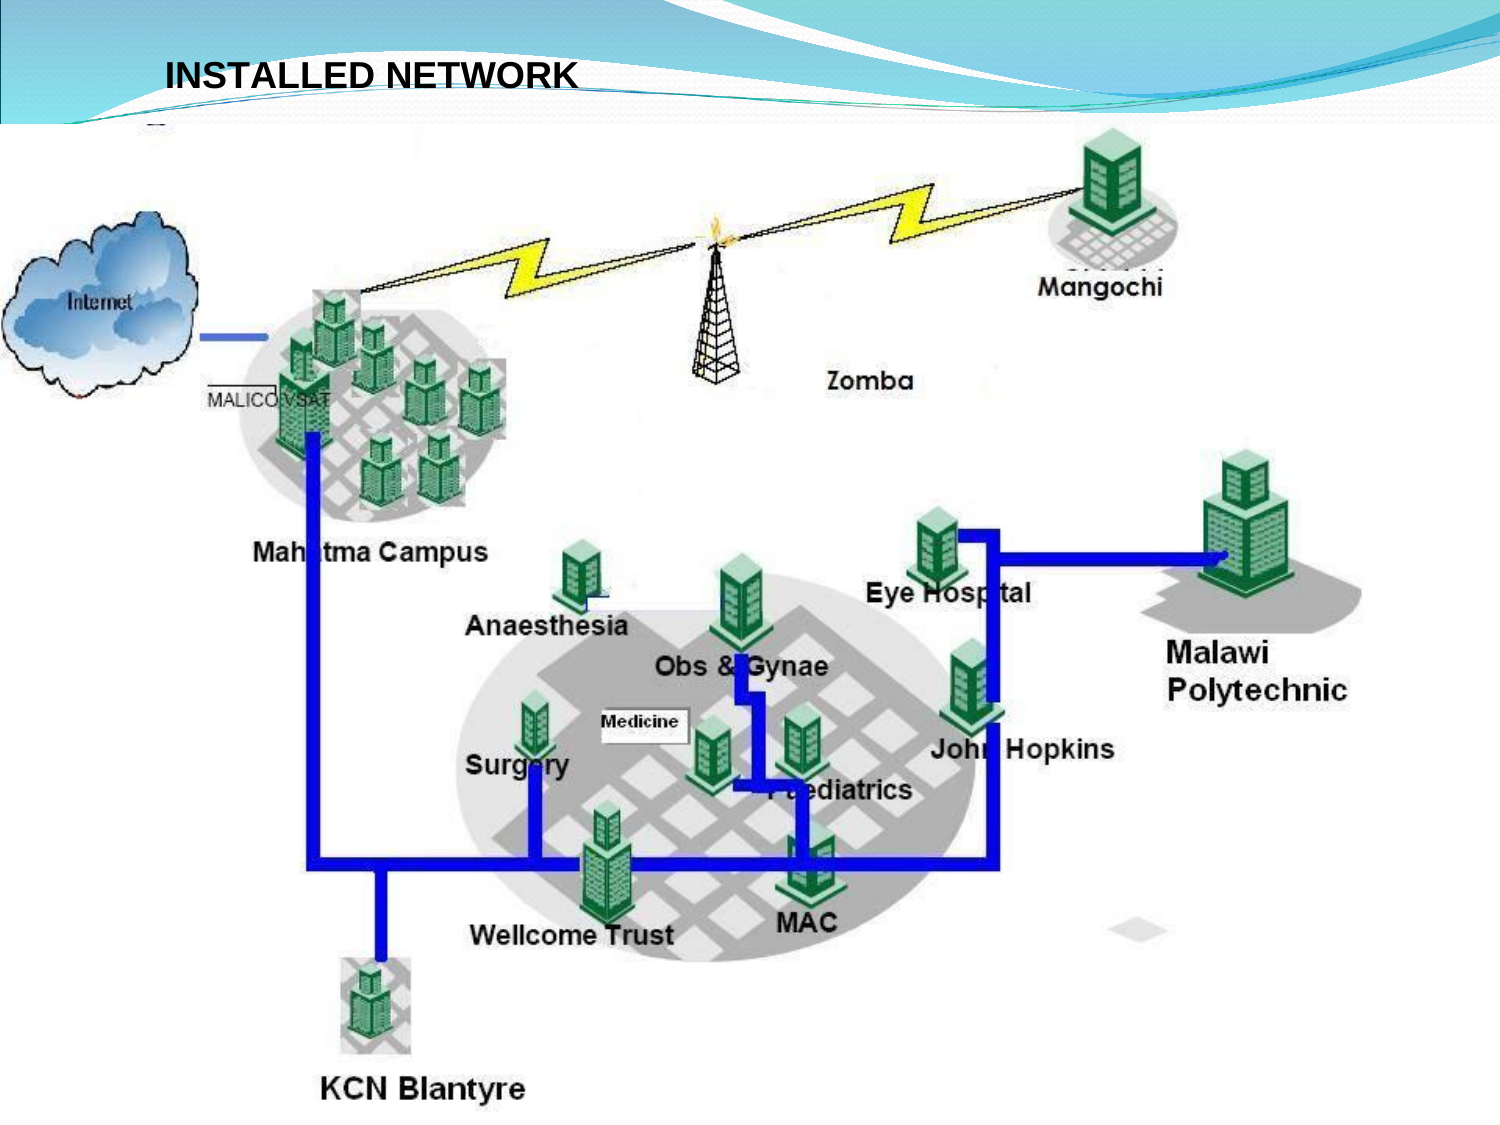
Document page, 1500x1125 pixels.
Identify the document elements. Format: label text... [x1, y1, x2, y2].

text_box INSTALLED NETWORK [149, 49, 801, 105]
picture [0, 0, 1500, 1125]
